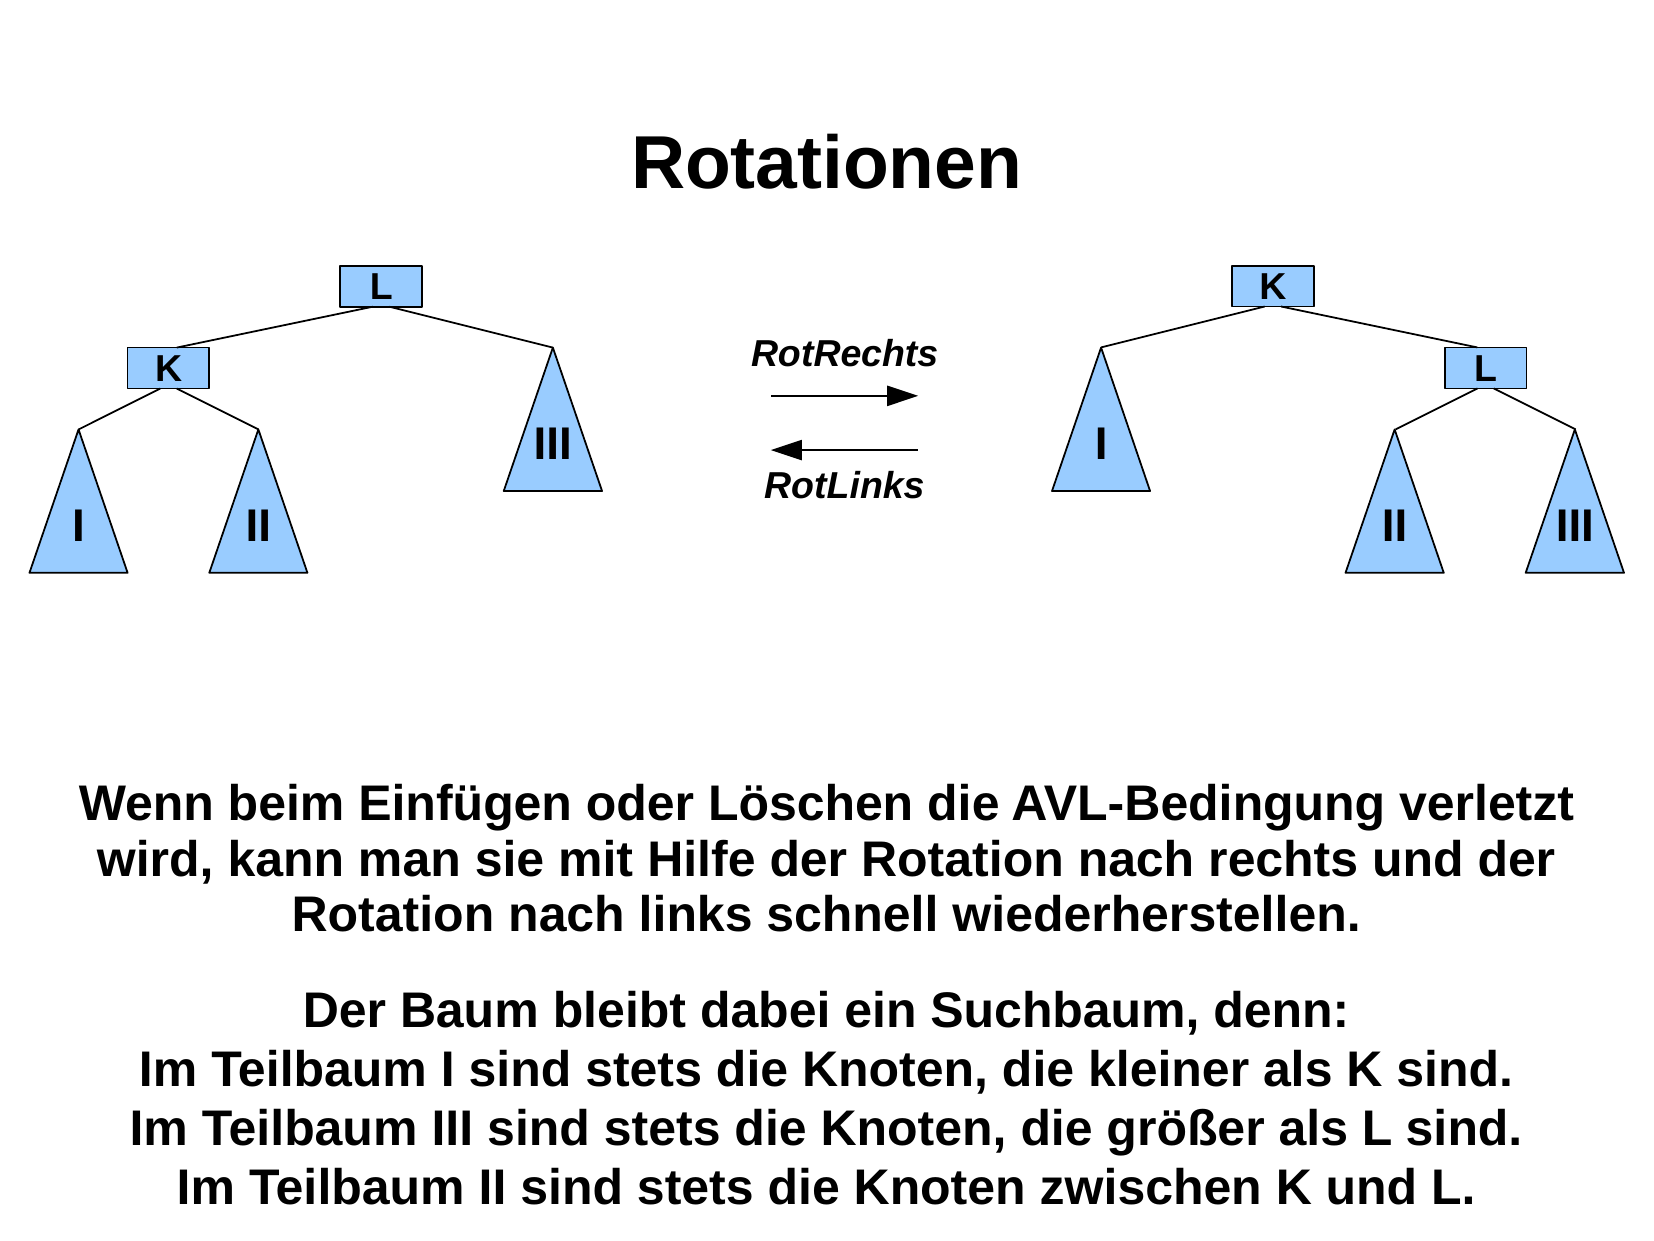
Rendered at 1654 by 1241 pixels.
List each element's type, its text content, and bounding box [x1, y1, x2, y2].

text_box I [1052, 347, 1151, 492]
text_box III [1525, 429, 1625, 573]
text_box Wenn beim Einfügen oder Löschen die AVL-Bedingung verletzt wird, kann man sie mit Hilfe der Rotation nach rechts und der Rotation nach links schnell wiederherstellen. [59, 767, 1595, 954]
text_box L [340, 265, 423, 307]
text_box Der Baum bleibt dabei ein Suchbaum, denn: [59, 974, 1595, 1033]
text_box Im Teilbaum III sind stets die Knoten, die größer als L sind. [59, 1092, 1595, 1151]
text_box L [1444, 347, 1527, 389]
text_box III [503, 347, 603, 492]
text_box II [209, 429, 308, 573]
text_box I [29, 429, 128, 573]
text_box Im Teilbaum I sind stets die Knoten, die kleiner als K sind. [59, 1033, 1595, 1092]
text_box Im Teilbaum II sind stets die Knoten zwischen K und L. [59, 1151, 1595, 1224]
text_box K [1231, 265, 1314, 307]
title Rotationen [88, 118, 1565, 207]
text_box II [1345, 429, 1444, 573]
text_box K [127, 347, 210, 389]
